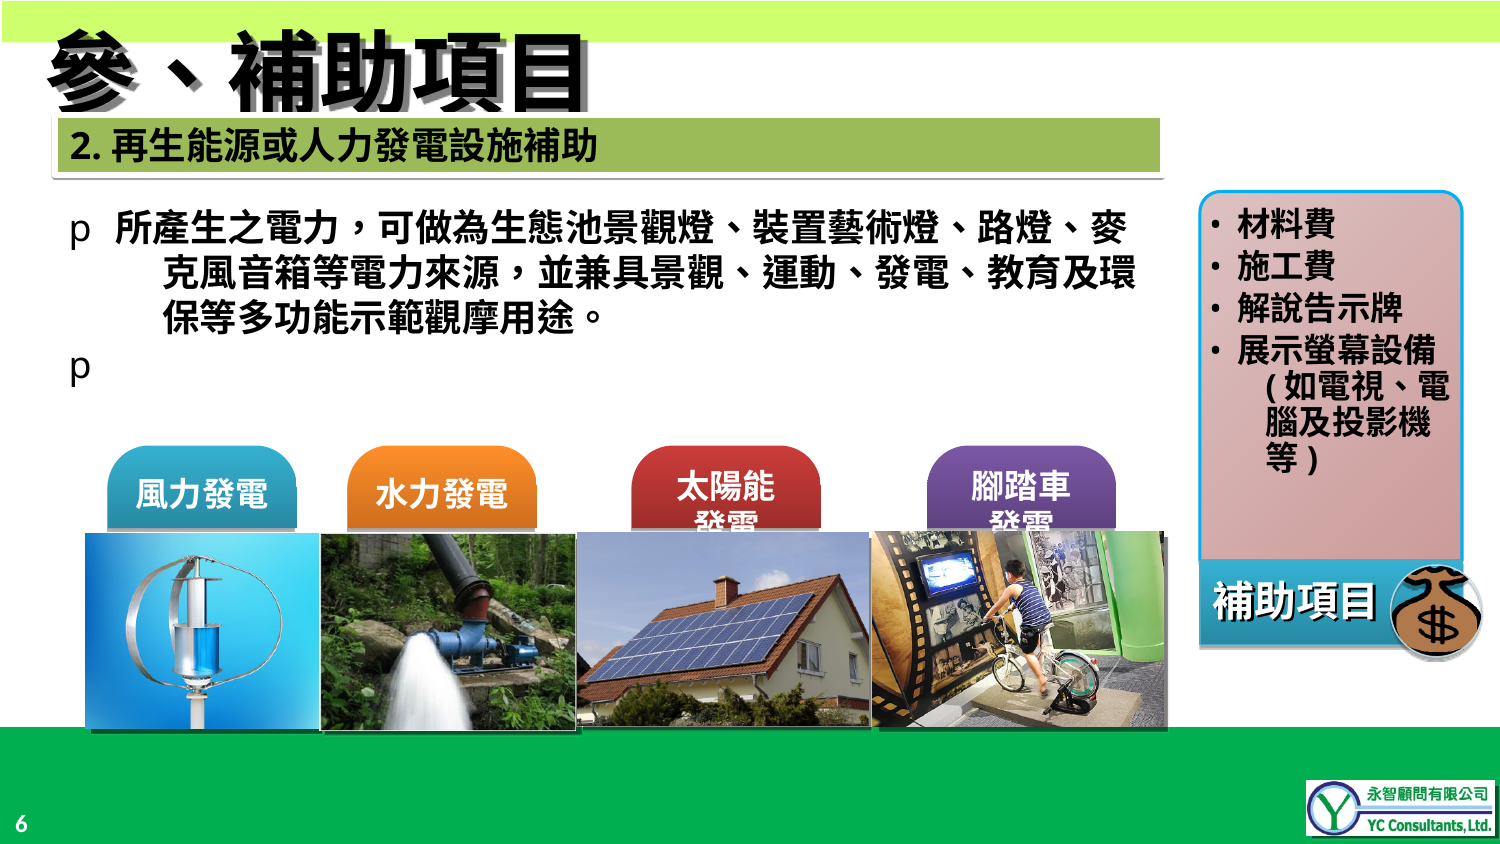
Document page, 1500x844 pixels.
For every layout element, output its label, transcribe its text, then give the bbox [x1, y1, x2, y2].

text_box 腳踏車 發電 [927, 445, 1117, 529]
picture [85, 532, 576, 731]
text_box 材料費 施工費 解說告示牌 展示螢幕設備(如電視、電腦及投影機等) [1199, 191, 1463, 561]
text_box 水力發電 [347, 445, 537, 529]
text_box 補助項目 [1200, 560, 1463, 645]
text_box 風力發電 [107, 445, 297, 529]
text_box 所產生之電力，可做為生態池景觀燈、裝置藝術燈、路燈、麥克風音箱等電力來源，並兼具景觀、運動、發電、教育及環保等多功能示範觀摩用途。 [54, 196, 1164, 398]
text_box 6 [0, 799, 89, 843]
text_box 2.再生能源或人力發電設施補助 [55, 115, 1163, 175]
title 參、補助項目 [29, 0, 1459, 141]
picture [872, 531, 1164, 727]
picture [577, 532, 869, 726]
text_box [1390, 565, 1483, 657]
text_box 太陽能 發電 [631, 445, 821, 529]
